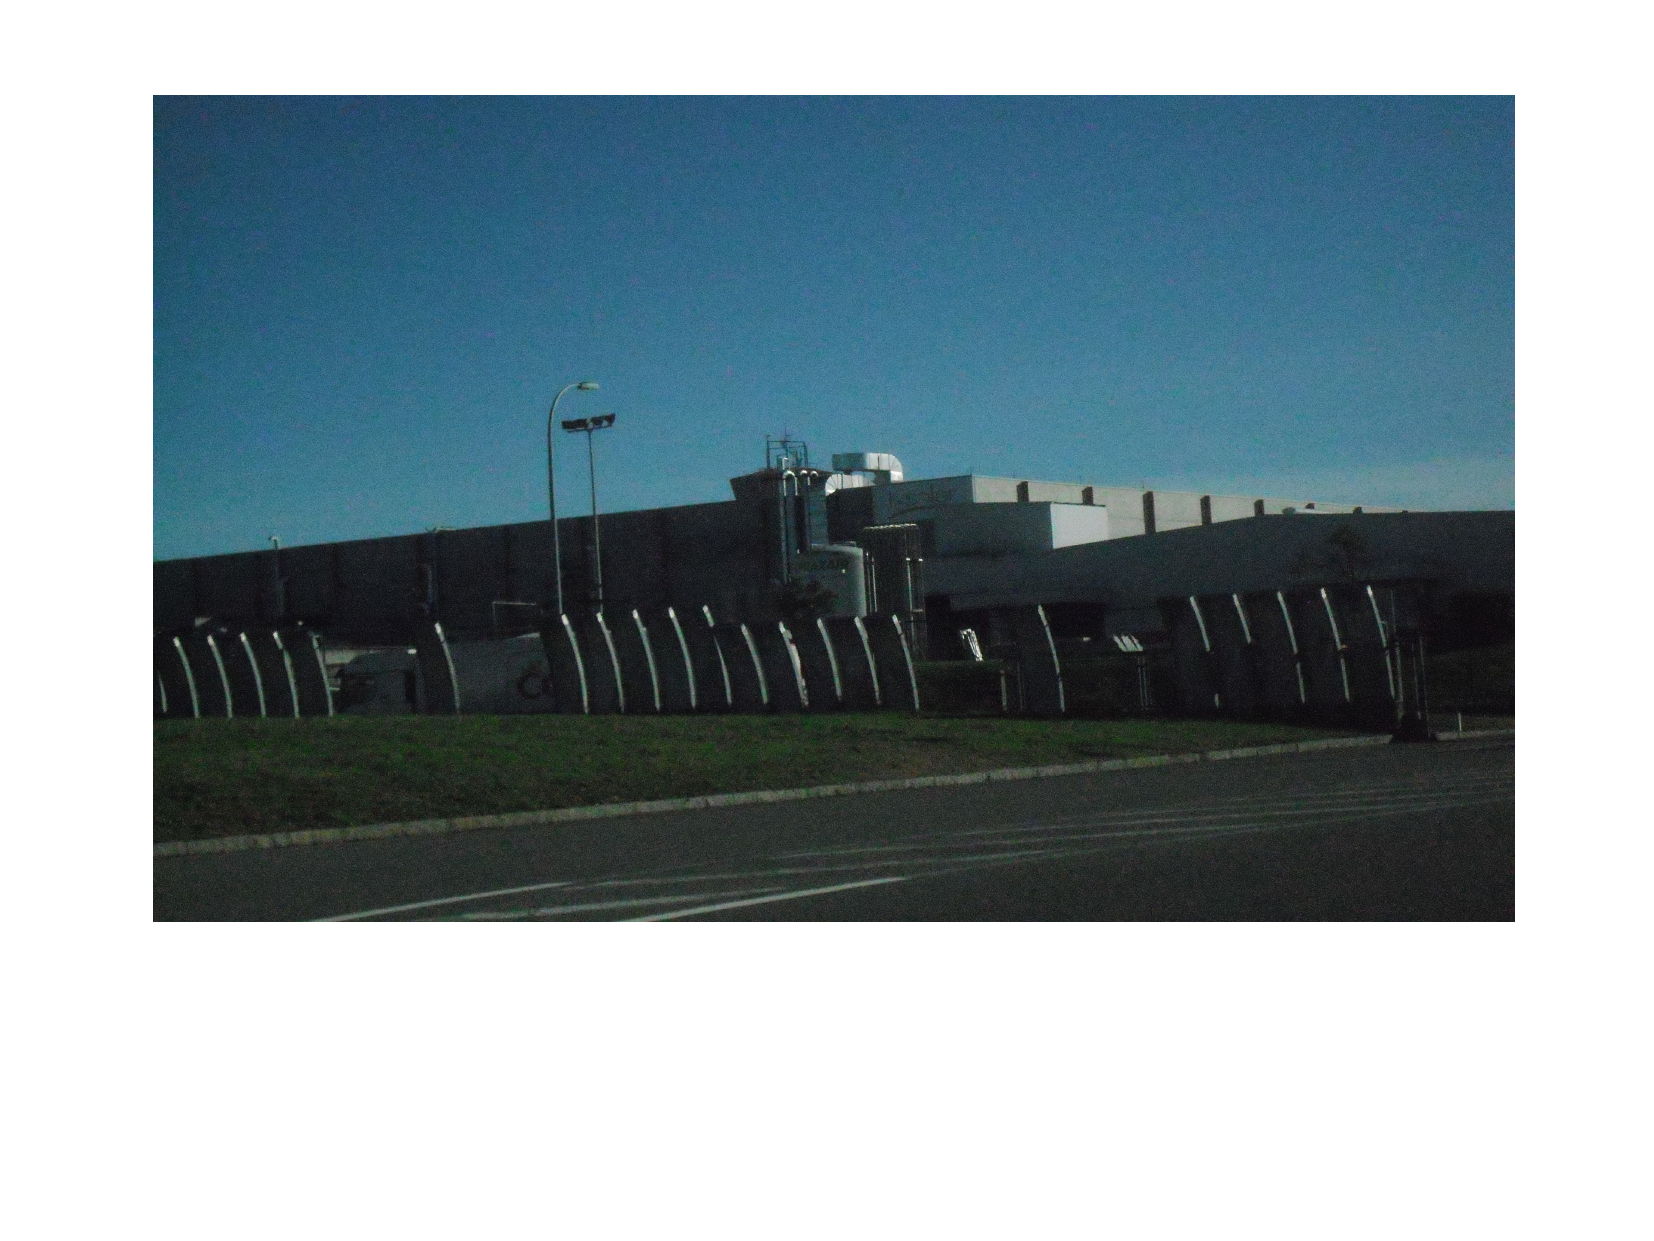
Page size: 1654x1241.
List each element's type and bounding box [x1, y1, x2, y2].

picture [153, 95, 1515, 922]
